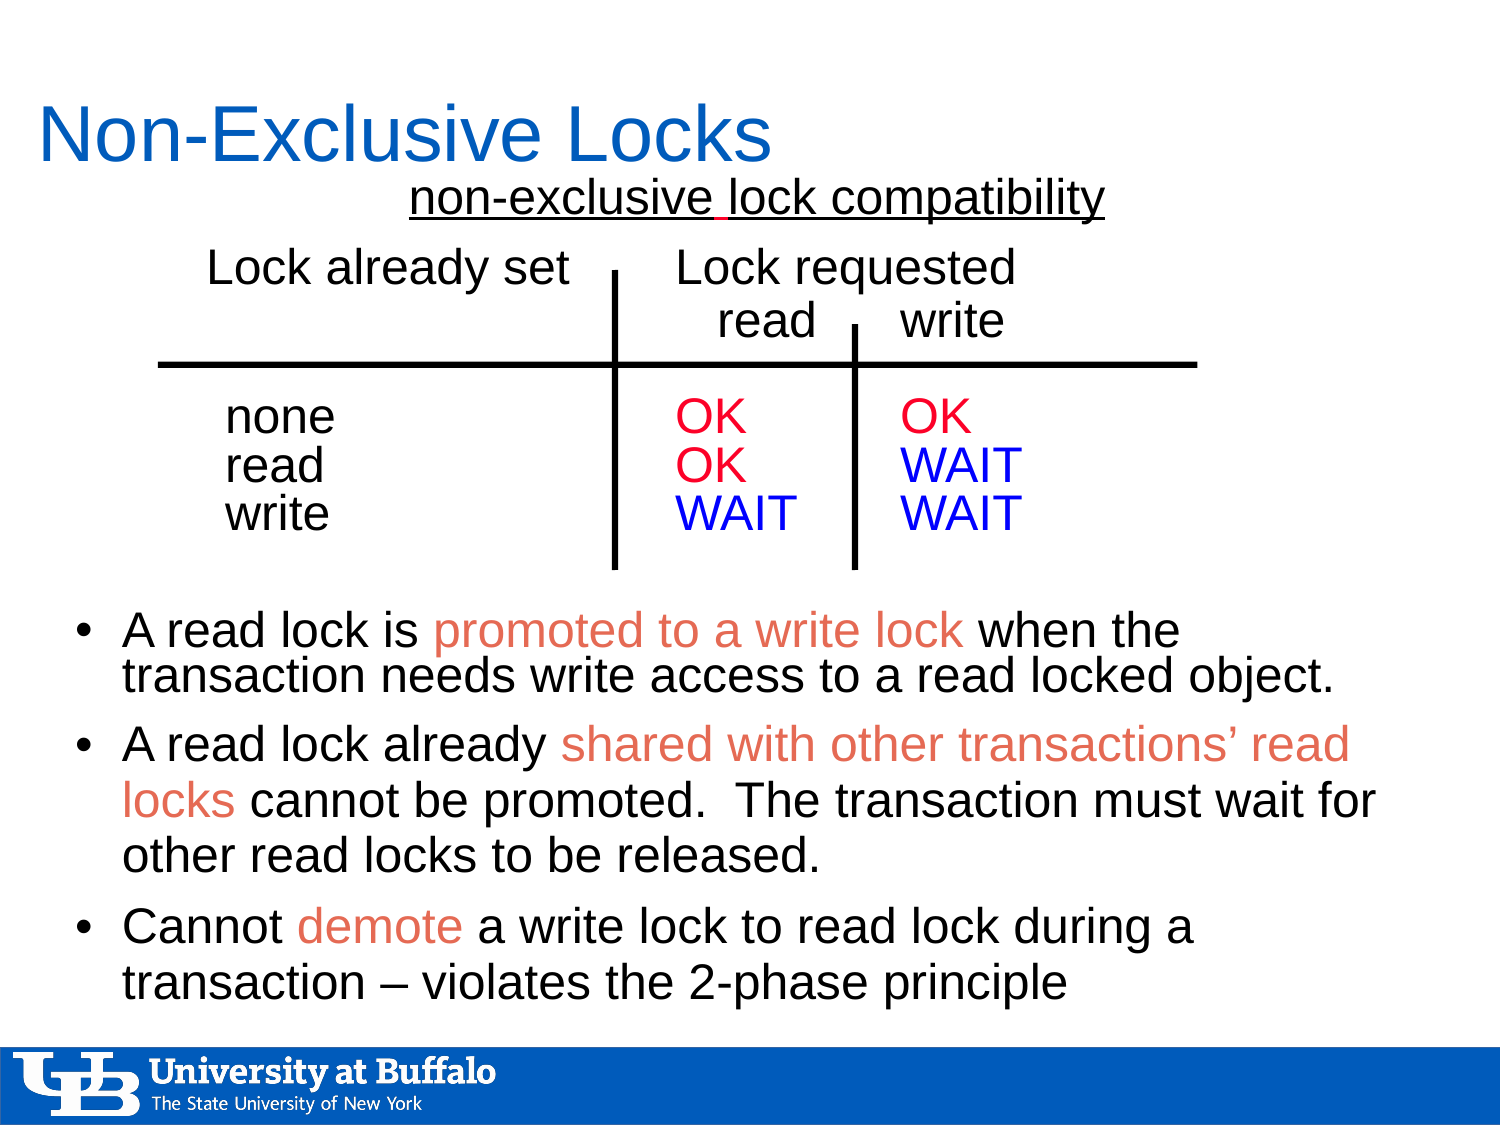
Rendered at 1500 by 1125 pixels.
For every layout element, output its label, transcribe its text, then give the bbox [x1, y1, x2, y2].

picture [13, 1052, 496, 1116]
subtitle non-exclusive lock compatibility Lock already set Lock requested read write none OK OK read OK WAIT write WAIT WAIT A read lock is promoted to a write lock when the transaction needs write access to a read locked object. A read lock already shared with other transactions’ read locks cannot be promoted. The transaction must wait for other read locks to be released. Cannot demote a write lock to read lock during a transaction – violates the 2-phase principle [75, 168, 1425, 1011]
title Non-Exclusive Locks [37, 40, 1388, 228]
